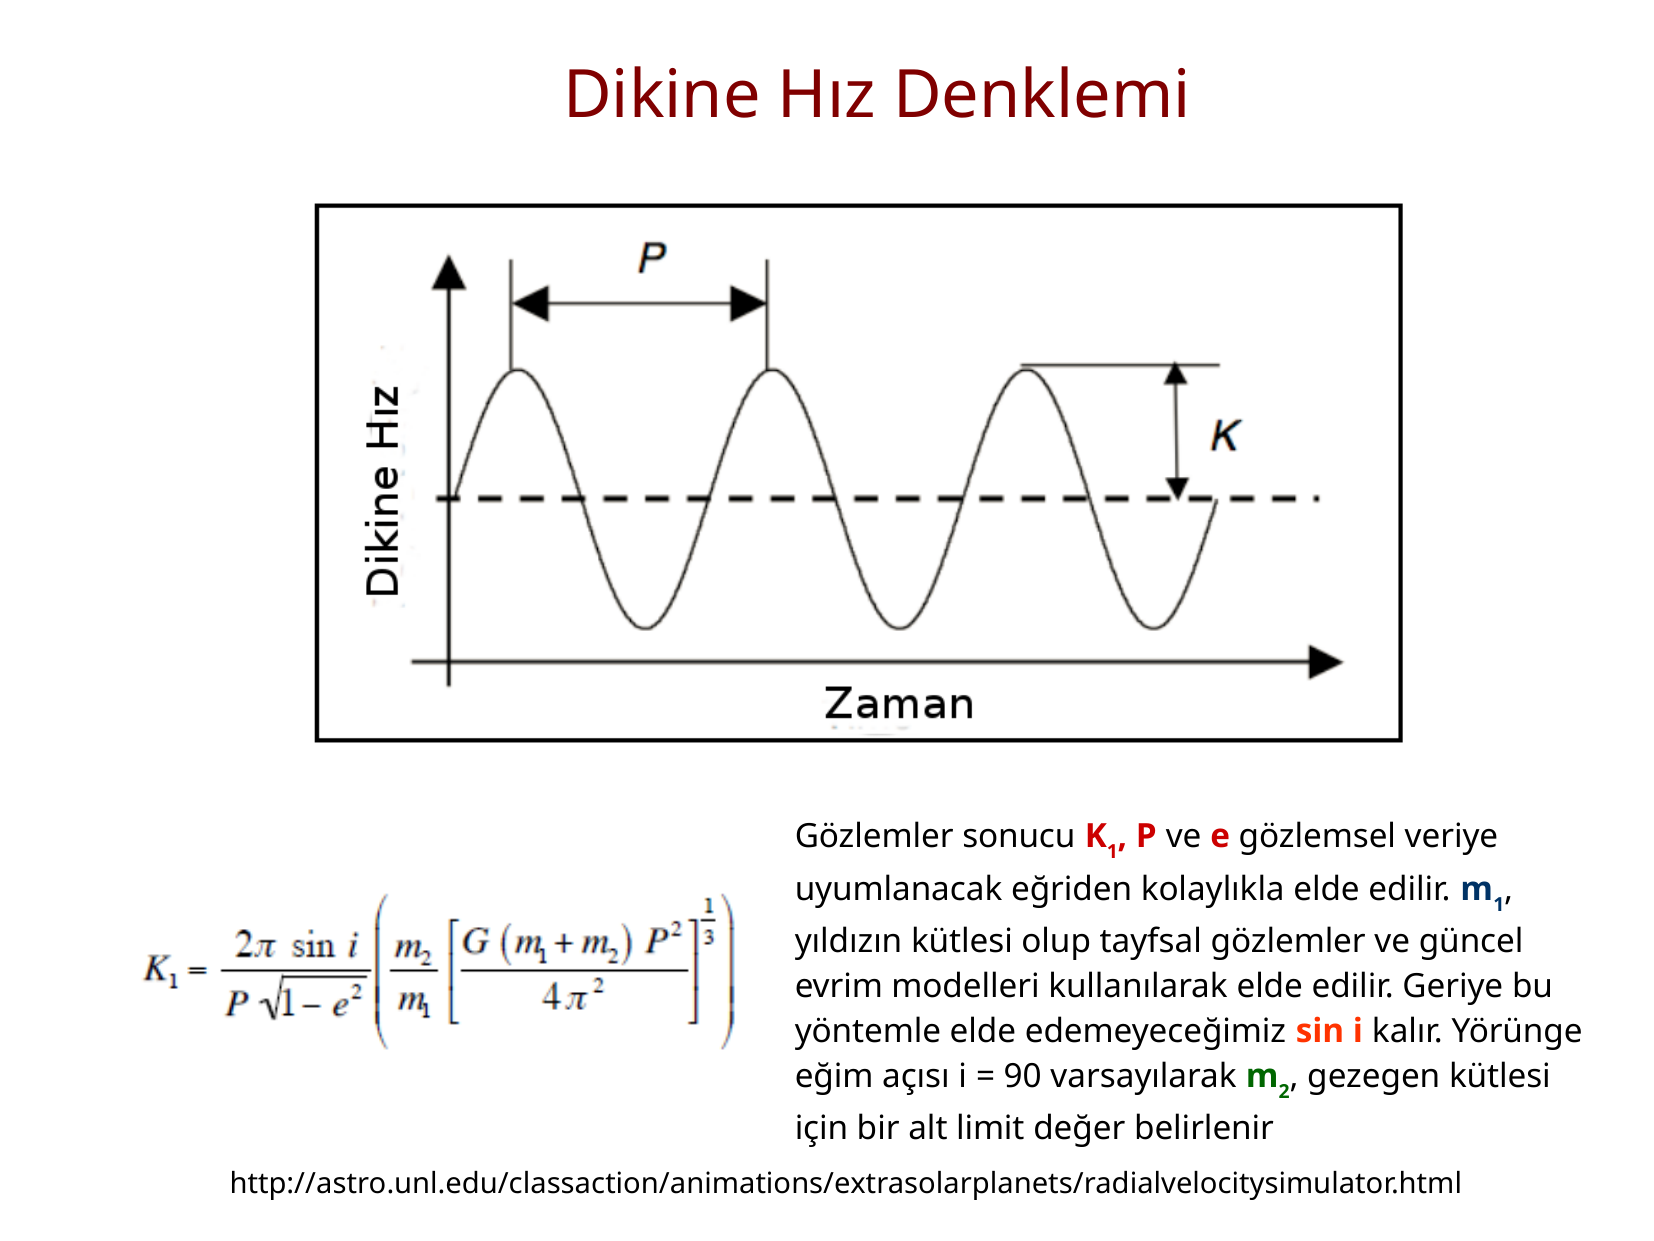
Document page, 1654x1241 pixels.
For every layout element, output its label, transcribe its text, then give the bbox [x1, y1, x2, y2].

picture [305, 188, 1423, 757]
picture [111, 861, 766, 1056]
text_box Dikine Hız Denklemi [315, 39, 1441, 136]
text_box Gözlemler sonucu K1, P ve e gözlemsel veriye uyumlanacak eğriden kolaylıkla elde edilir. m1, yıldızın kütlesi olup tayfsal gözlemler ve güncel evrim modelleri kullanılarak elde edilir. Geriye bu yöntemle elde edemeyeceğimiz sin i kalır. Yörünge eğim açısı i = 90 varsayılarak m2, gezegen kütlesi için bir alt limit değer belirlenir [780, 805, 1621, 1138]
title http://astro.unl.edu/classaction/animations/extrasolarplanets/radialvelocitysimulator.html [102, 1146, 1591, 1218]
